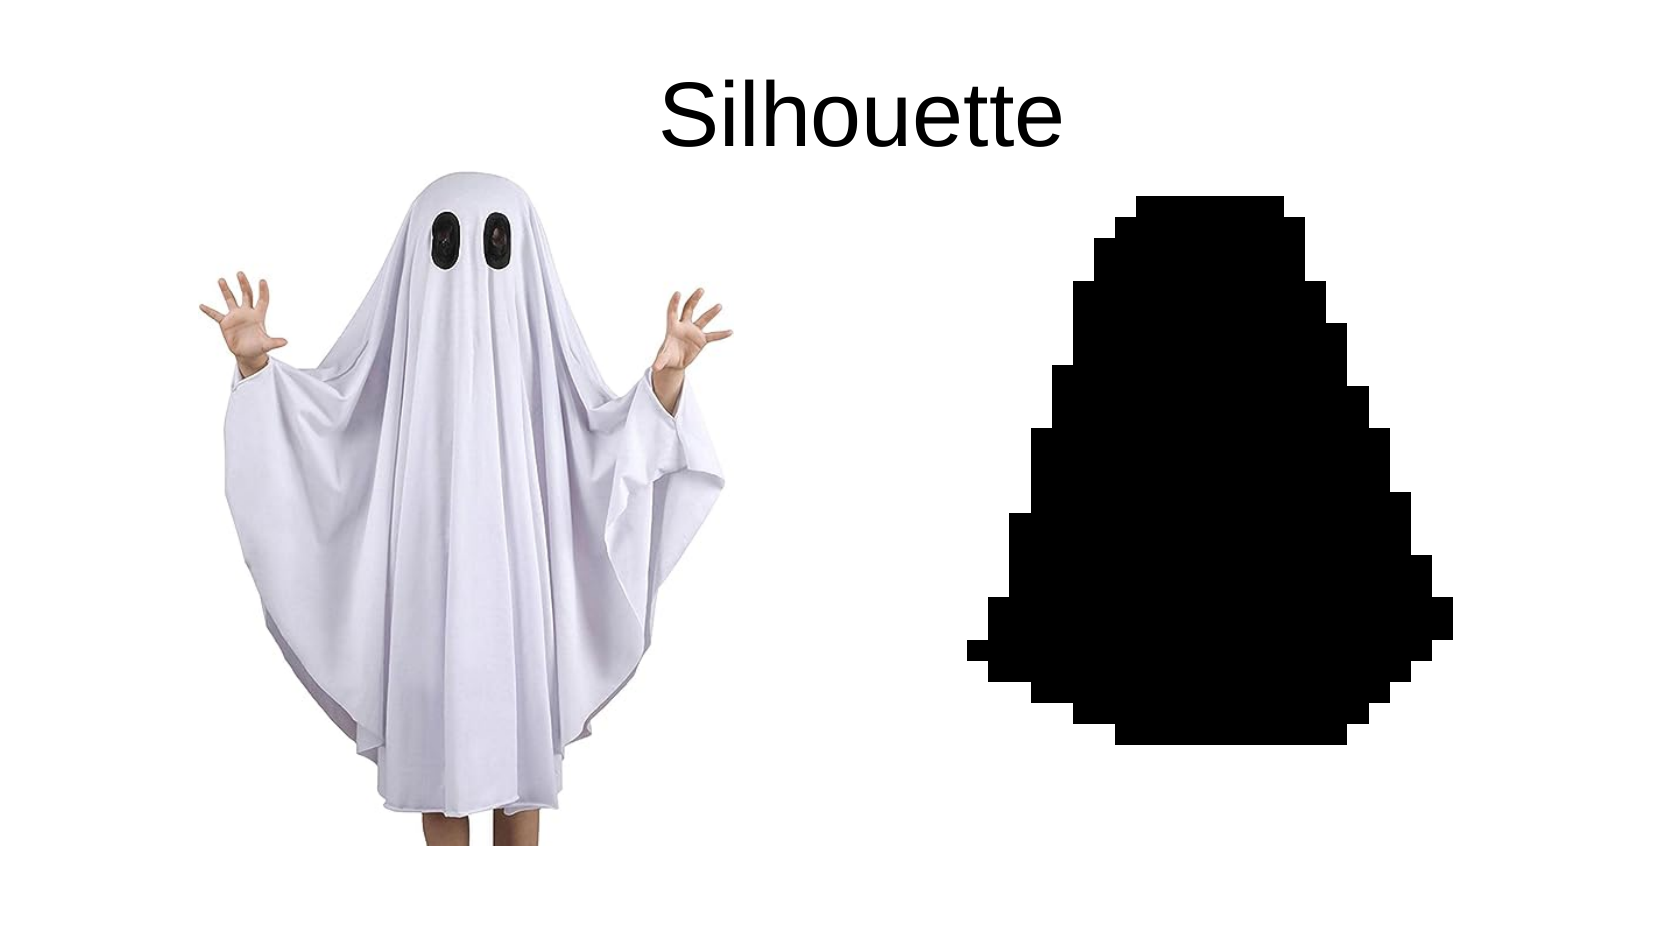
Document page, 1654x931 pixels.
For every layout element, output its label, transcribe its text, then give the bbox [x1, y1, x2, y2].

picture [198, 170, 734, 846]
picture [862, 112, 1538, 788]
title Silhouette [82, 37, 1571, 193]
